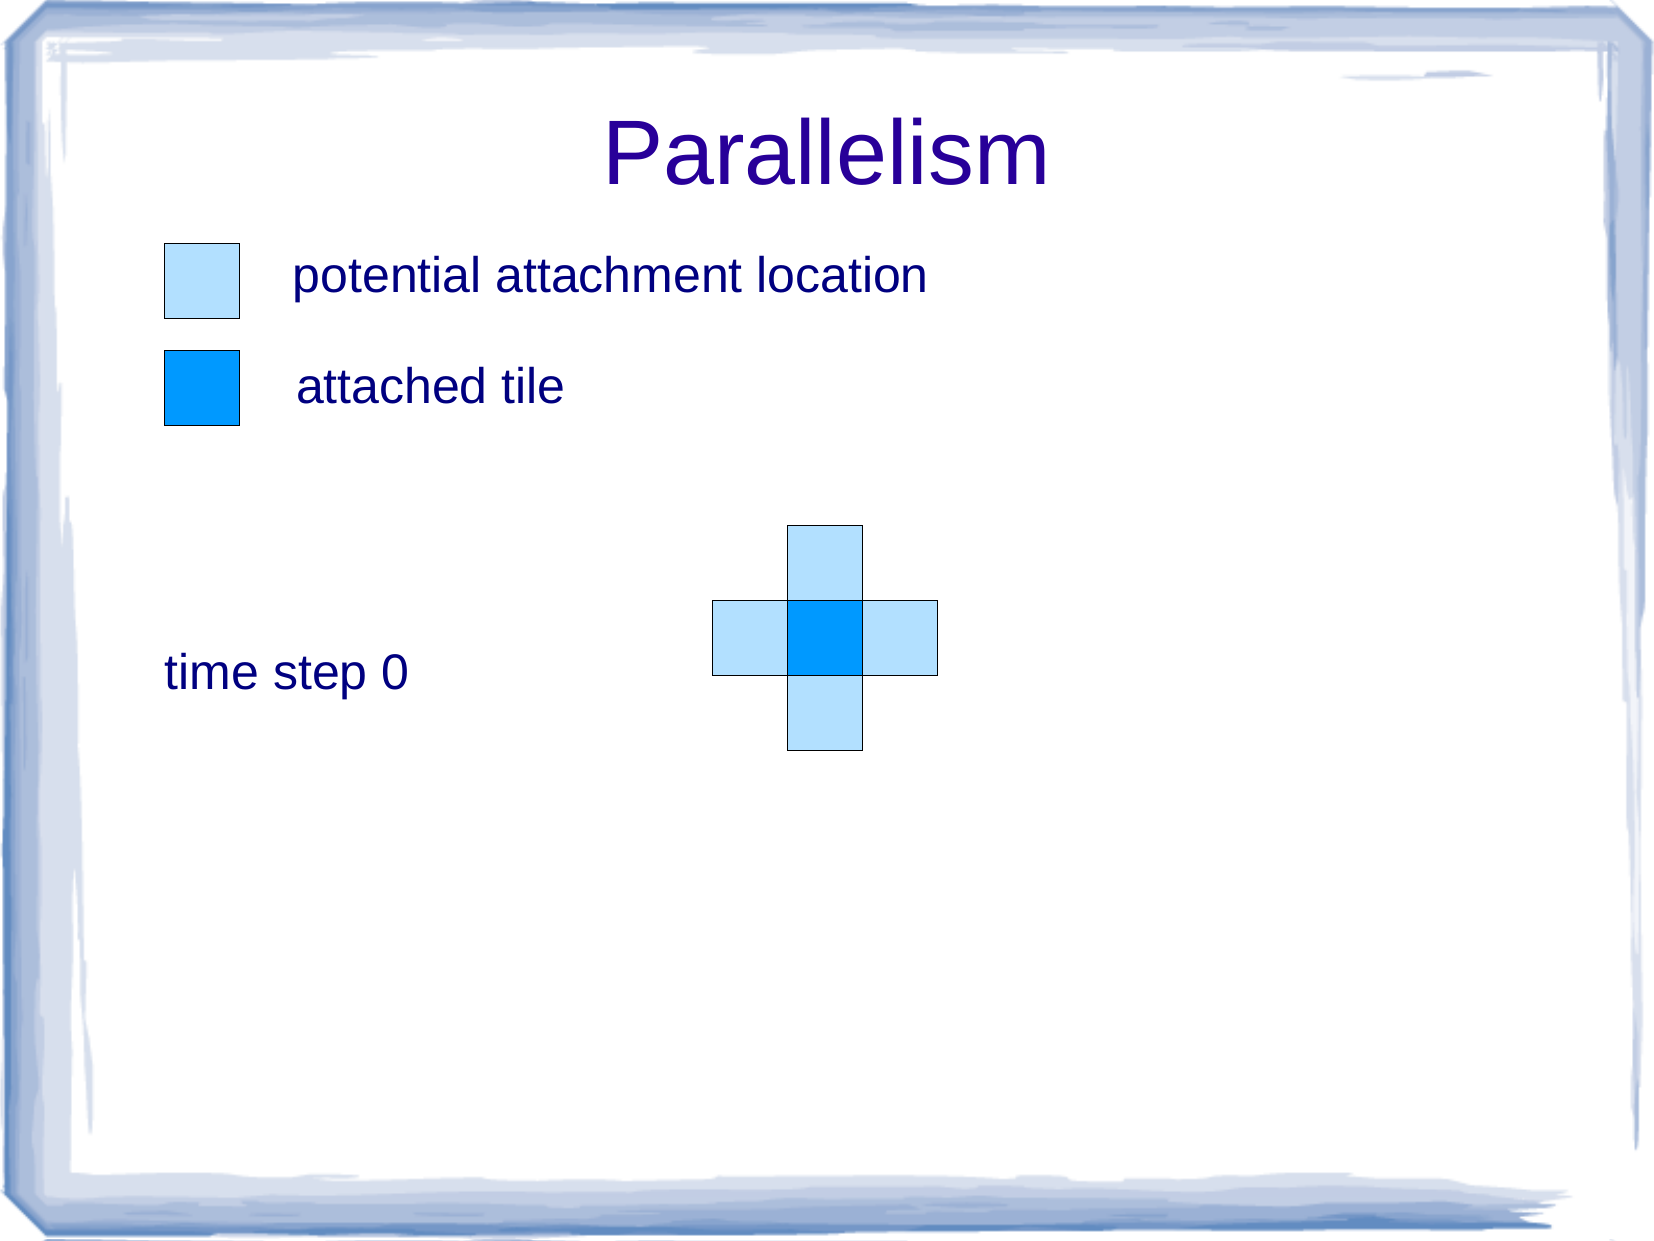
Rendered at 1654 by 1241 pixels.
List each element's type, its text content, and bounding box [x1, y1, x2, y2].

title Parallelism [82, 49, 1571, 257]
text_box time step 0 [150, 636, 451, 708]
text_box [164, 350, 240, 426]
text_box attached tile [281, 350, 844, 422]
text_box [164, 243, 240, 319]
text_box [712, 525, 938, 751]
picture [0, 0, 1654, 1241]
text_box potential attachment location [278, 240, 1047, 311]
